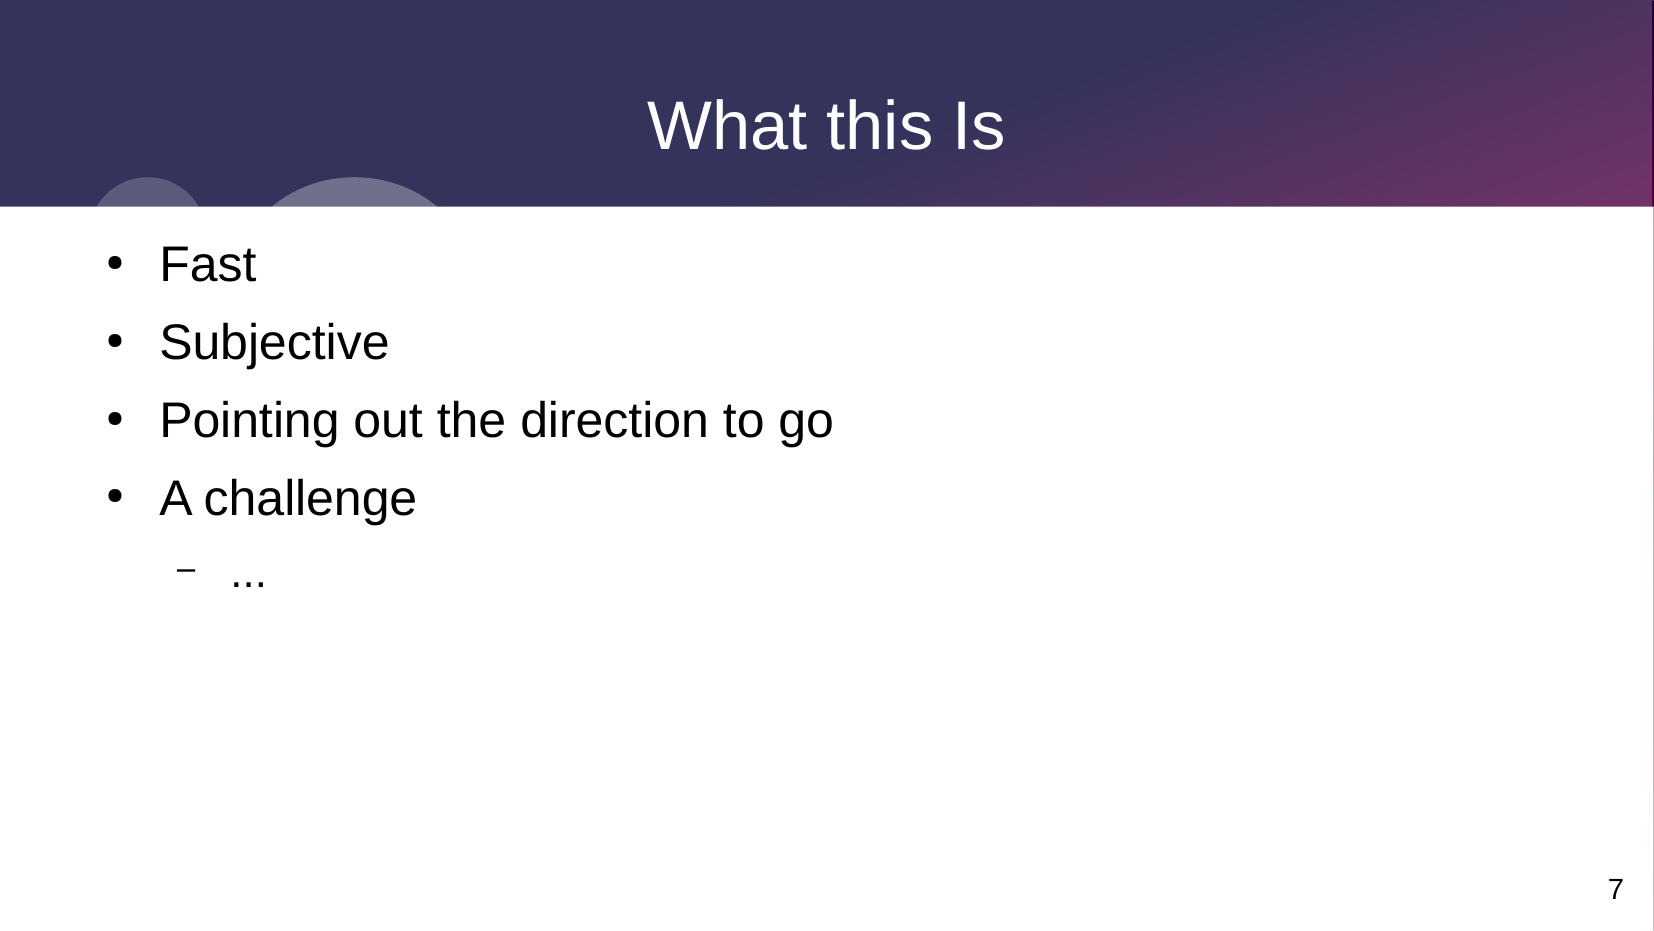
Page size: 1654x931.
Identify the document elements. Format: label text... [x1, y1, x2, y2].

list Fast Subjective Pointing out the direction to go A challenge ... [88, 236, 1565, 827]
title What this Is [88, 44, 1565, 207]
